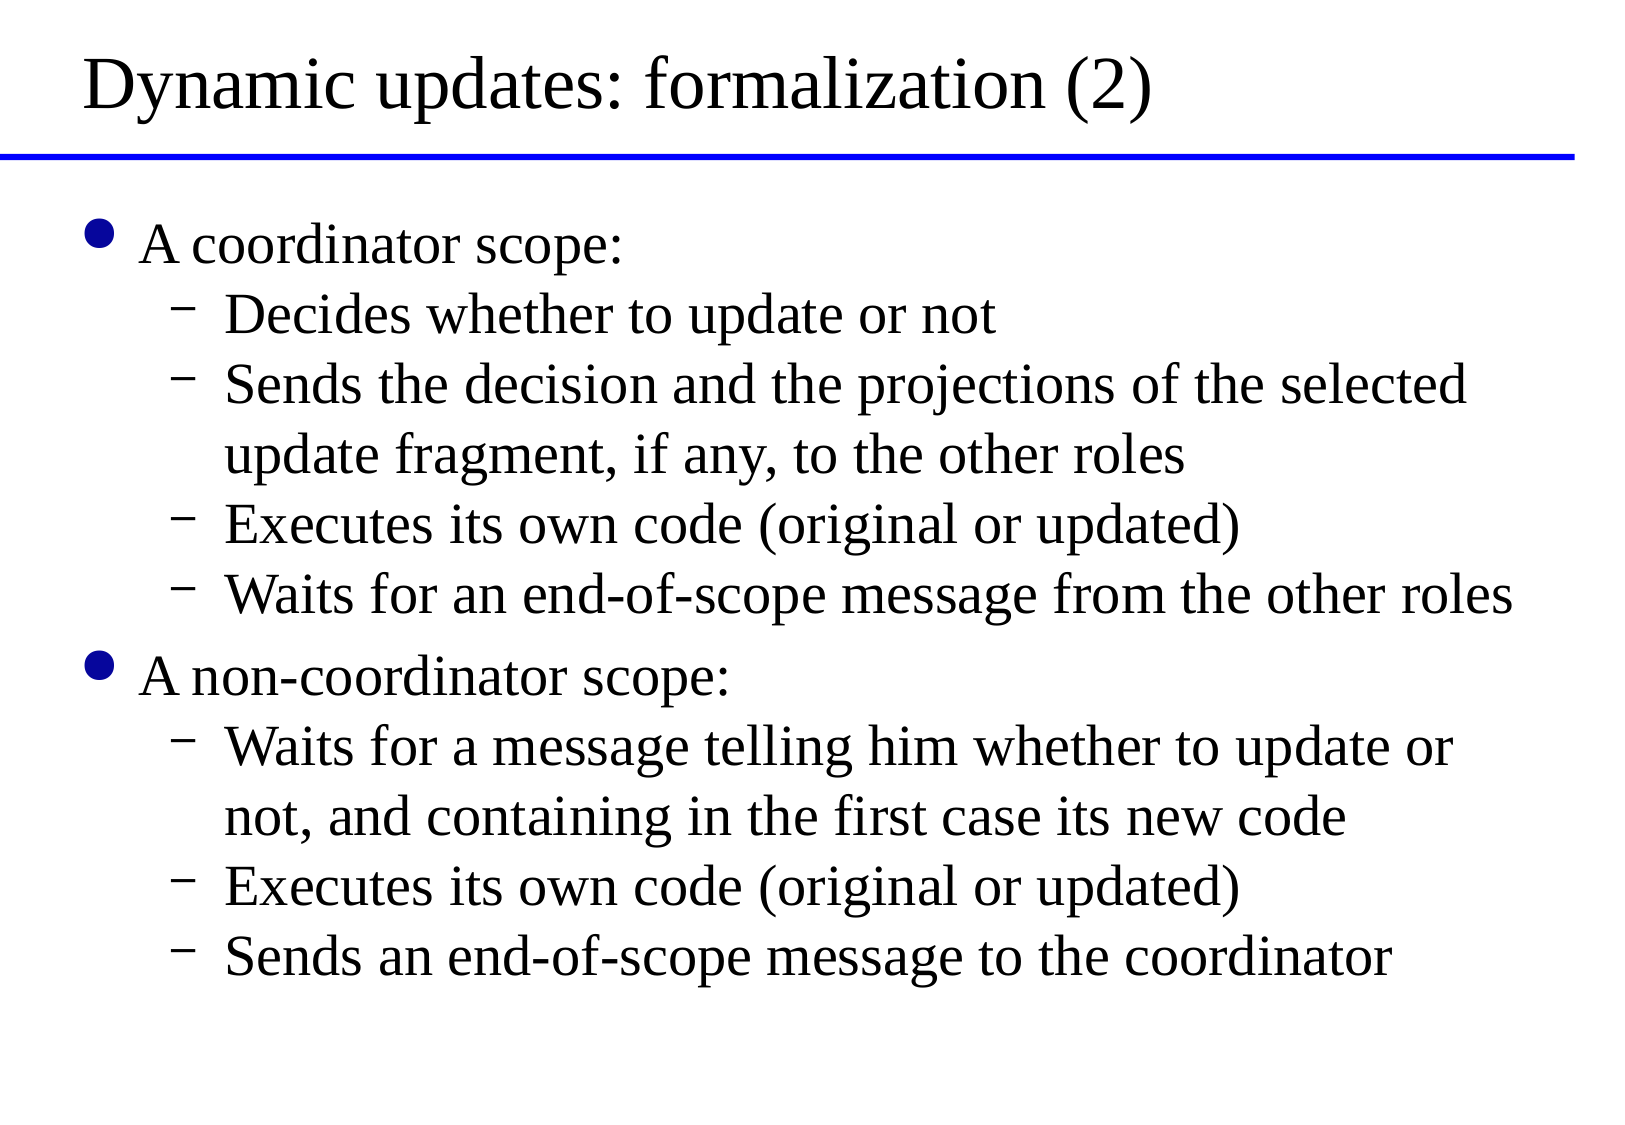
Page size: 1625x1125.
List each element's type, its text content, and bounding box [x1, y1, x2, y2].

list A coordinator scope: Decides whether to update or not Sends the decision and the projections of the selected update fragment, if any, to the other roles Executes its own code (original or updated) Waits for an end-of-scope message from the other roles A non-coordinator scope: Waits for a message telling him whether to update or not, and containing in the first case its new code Executes its own code (original or updated) Sends an end-of-scope message to the coordinator [67, 198, 1546, 1061]
title Dynamic updates: formalization (2) [67, 27, 1544, 131]
